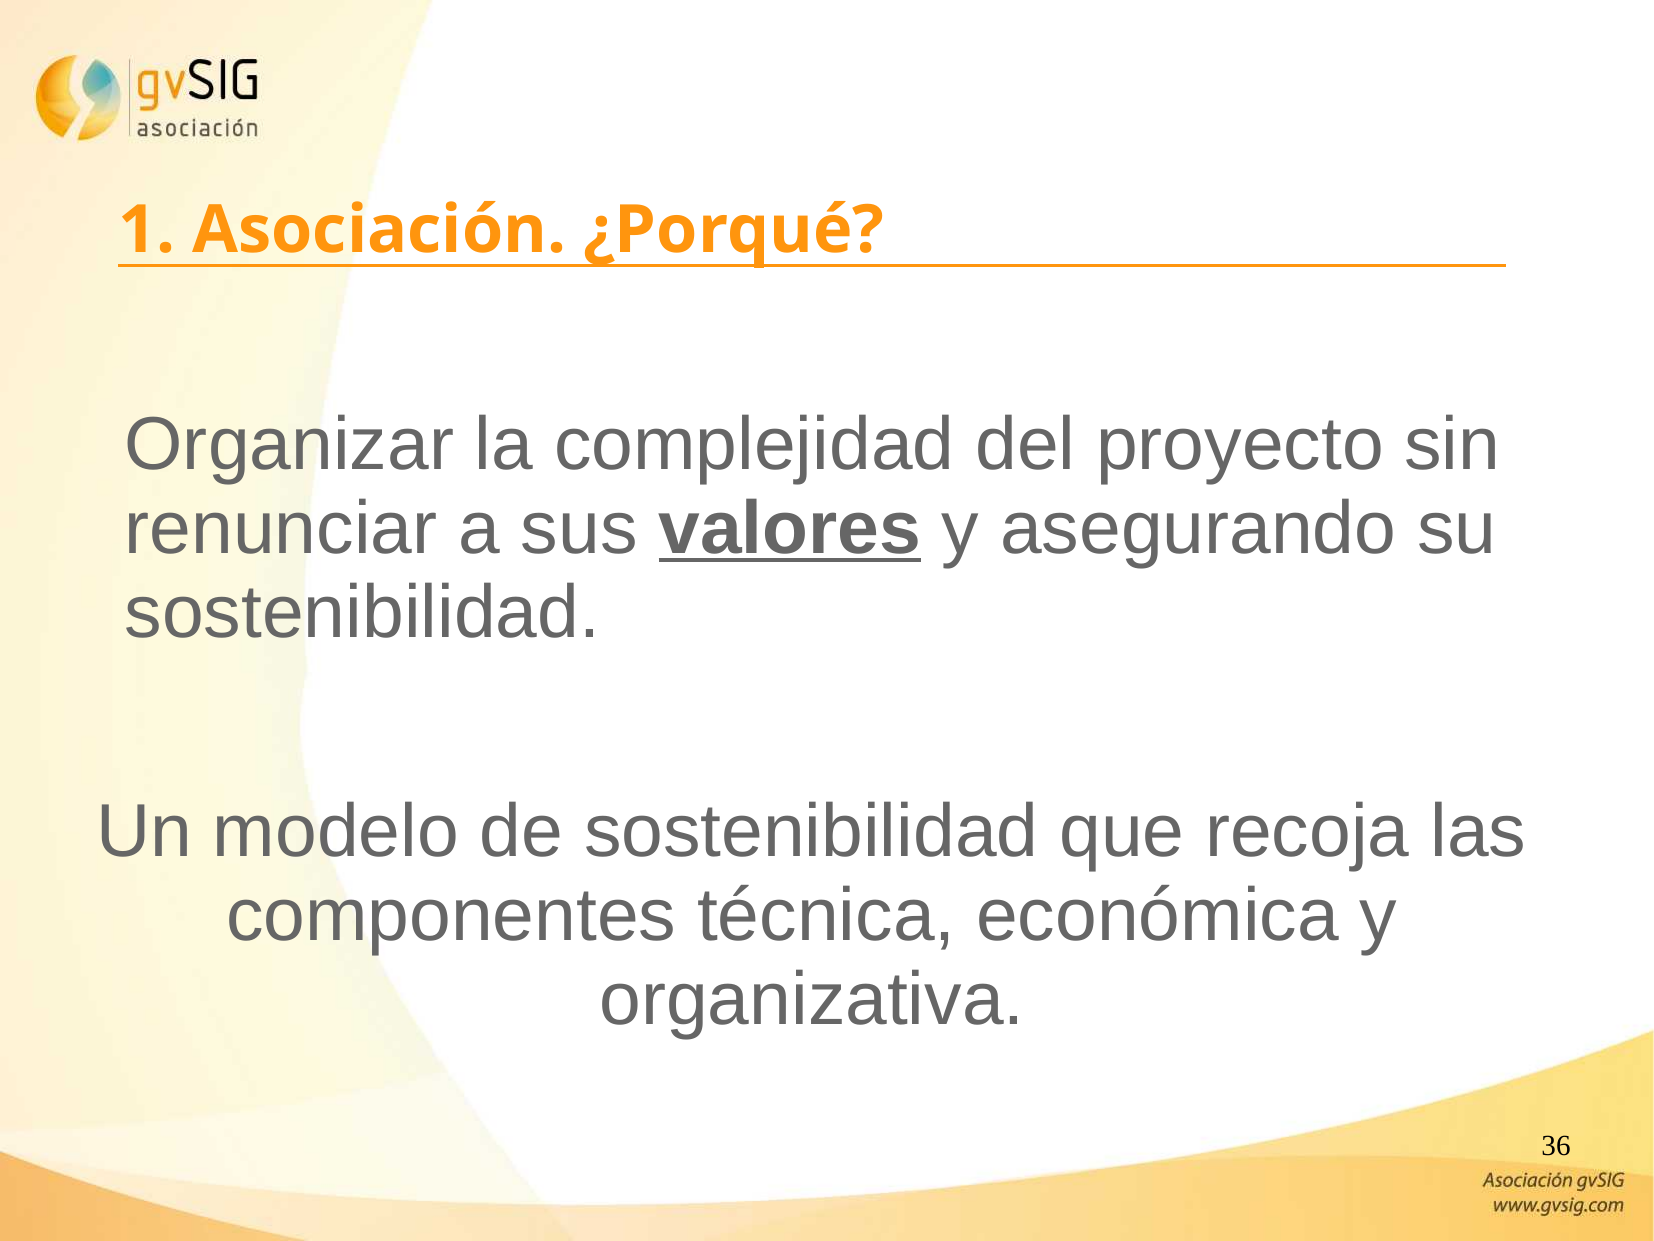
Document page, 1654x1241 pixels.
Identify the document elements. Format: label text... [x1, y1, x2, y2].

text_box Organizar la complejidad del proyecto sin renunciar a sus valores y asegurando su sostenibilidad. [109, 394, 1528, 662]
picture [0, 0, 1654, 1241]
title 1. Asociación. ¿Porqué? [118, 177, 1607, 276]
text_box Un modelo de sostenibilidad que recoja las componentes técnica, económica y organizativa. [88, 788, 1536, 1041]
